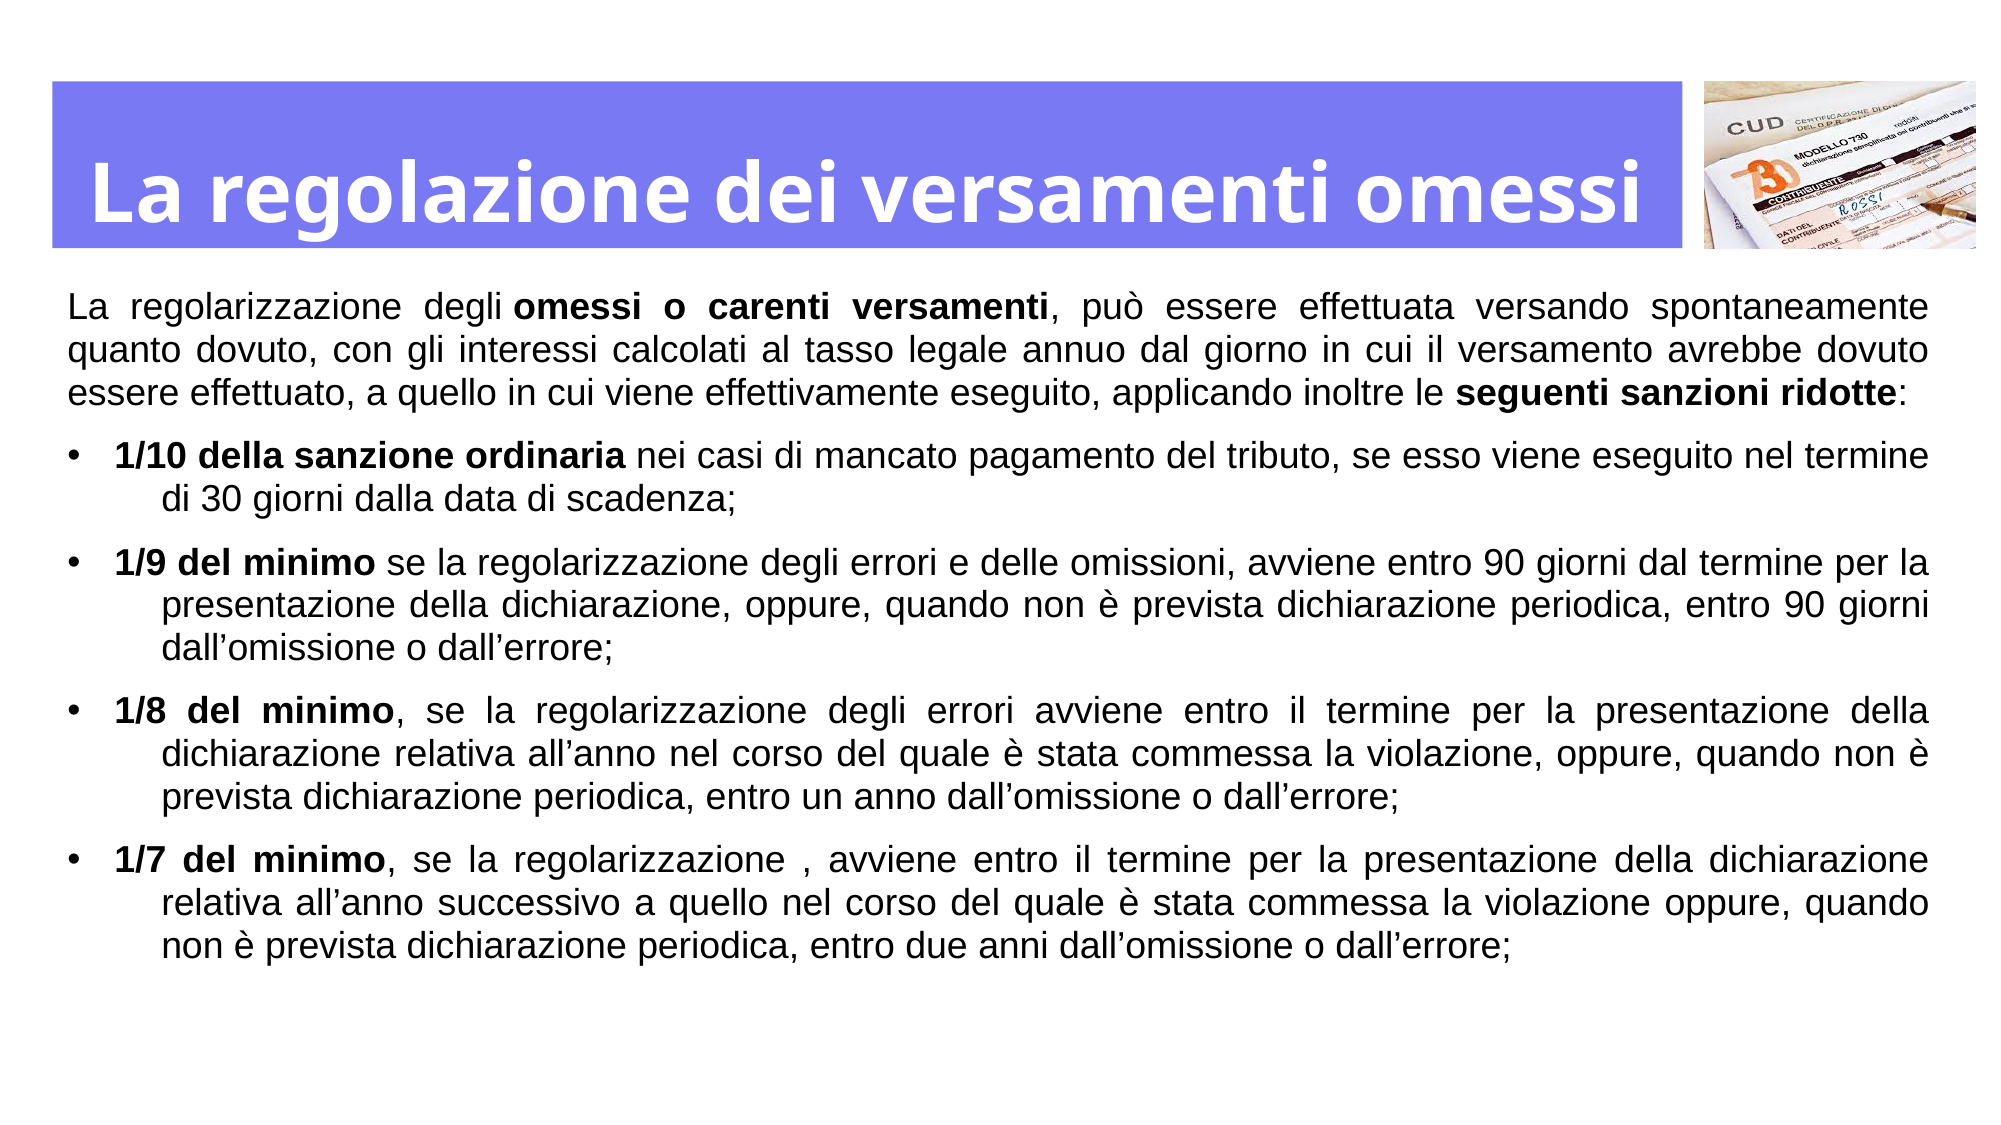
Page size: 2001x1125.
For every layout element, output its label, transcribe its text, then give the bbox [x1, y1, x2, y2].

subtitle La regolarizzazione degli omessi o carenti versamenti, può essere effettuata versando spontaneamente quanto dovuto, con gli interessi calcolati al tasso legale annuo dal giorno in cui il versamento avrebbe dovuto essere effettuato, a quello in cui viene effettivamente eseguito, applicando inoltre le seguenti sanzioni ridotte: 1/10 della sanzione ordinaria nei casi di mancato pagamento del tributo, se esso viene eseguito nel termine di 30 giorni dalla data di scadenza; 1/9 del minimo se la regolarizzazione degli errori e delle omissioni, avviene entro 90 giorni dal termine per la presentazione della dichiarazione, oppure, quando non è prevista dichiarazione periodica, entro 90 giorni dall’omissione o dall’errore; 1/8 del minimo, se la regolarizzazione degli errori avviene entro il termine per la presentazione della dichiarazione relativa all’anno nel corso del quale è stata commessa la violazione, oppure, quando non è prevista dichiarazione periodica, entro un anno dall’omissione o dall’errore; 1/7 del minimo, se la regolarizzazione , avviene entro il termine per la presentazione della dichiarazione relativa all’anno successivo a quello nel corso del quale è stata commessa la violazione oppure, quando non è prevista dichiarazione periodica, entro due anni dall’omissione o dall’errore; [52, 278, 1945, 1070]
title La regolazione dei versamenti omessi [52, 81, 1683, 249]
picture [1704, 81, 1976, 249]
